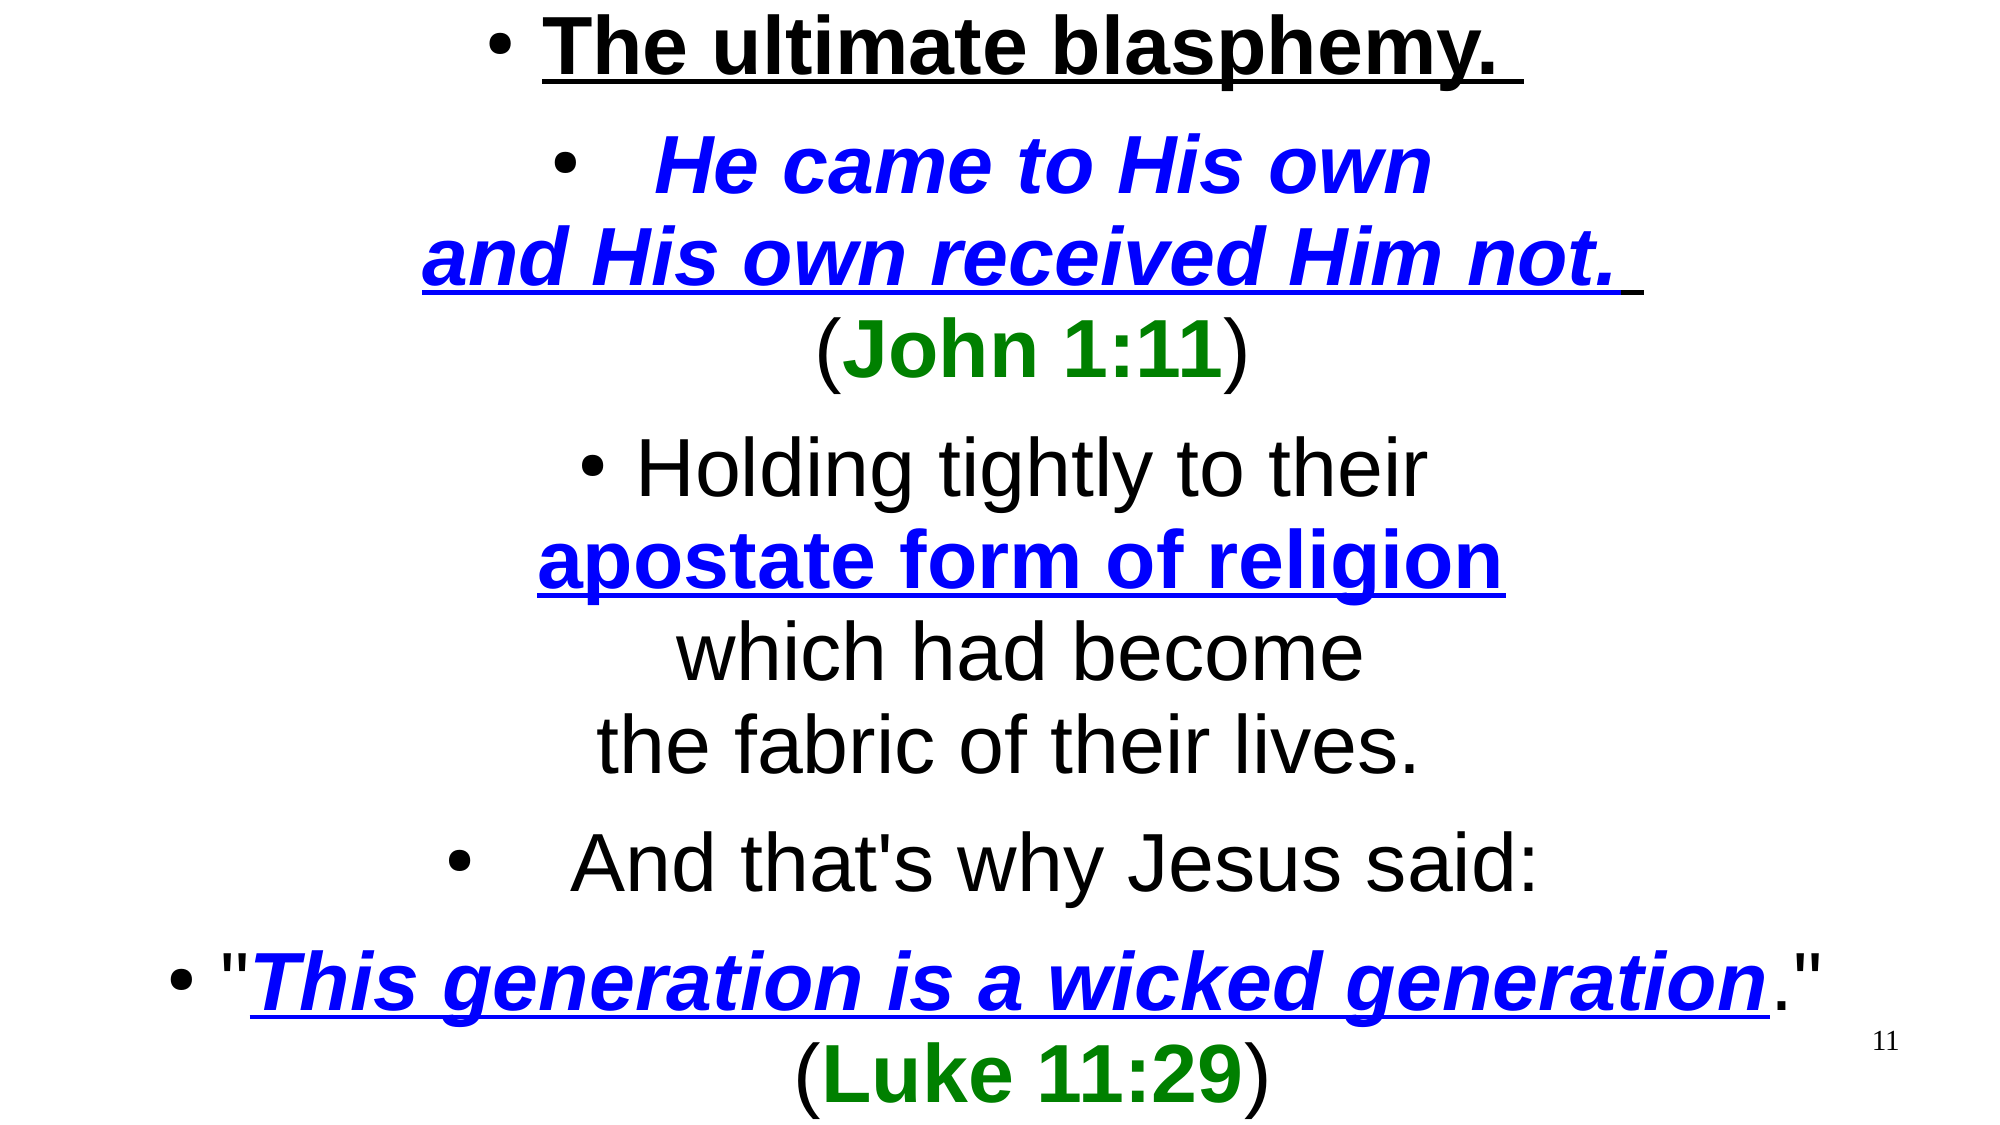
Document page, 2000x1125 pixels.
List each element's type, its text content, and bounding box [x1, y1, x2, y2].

list The ultimate blasphemy. He came to His own and His own received Him not. (John 1:11) Holding tightly to their apostate form of religion which had become the fabric of their lives. And that's why Jesus said: "This generation is a wicked generation." (Luke 11:29) [0, 0, 1996, 1123]
